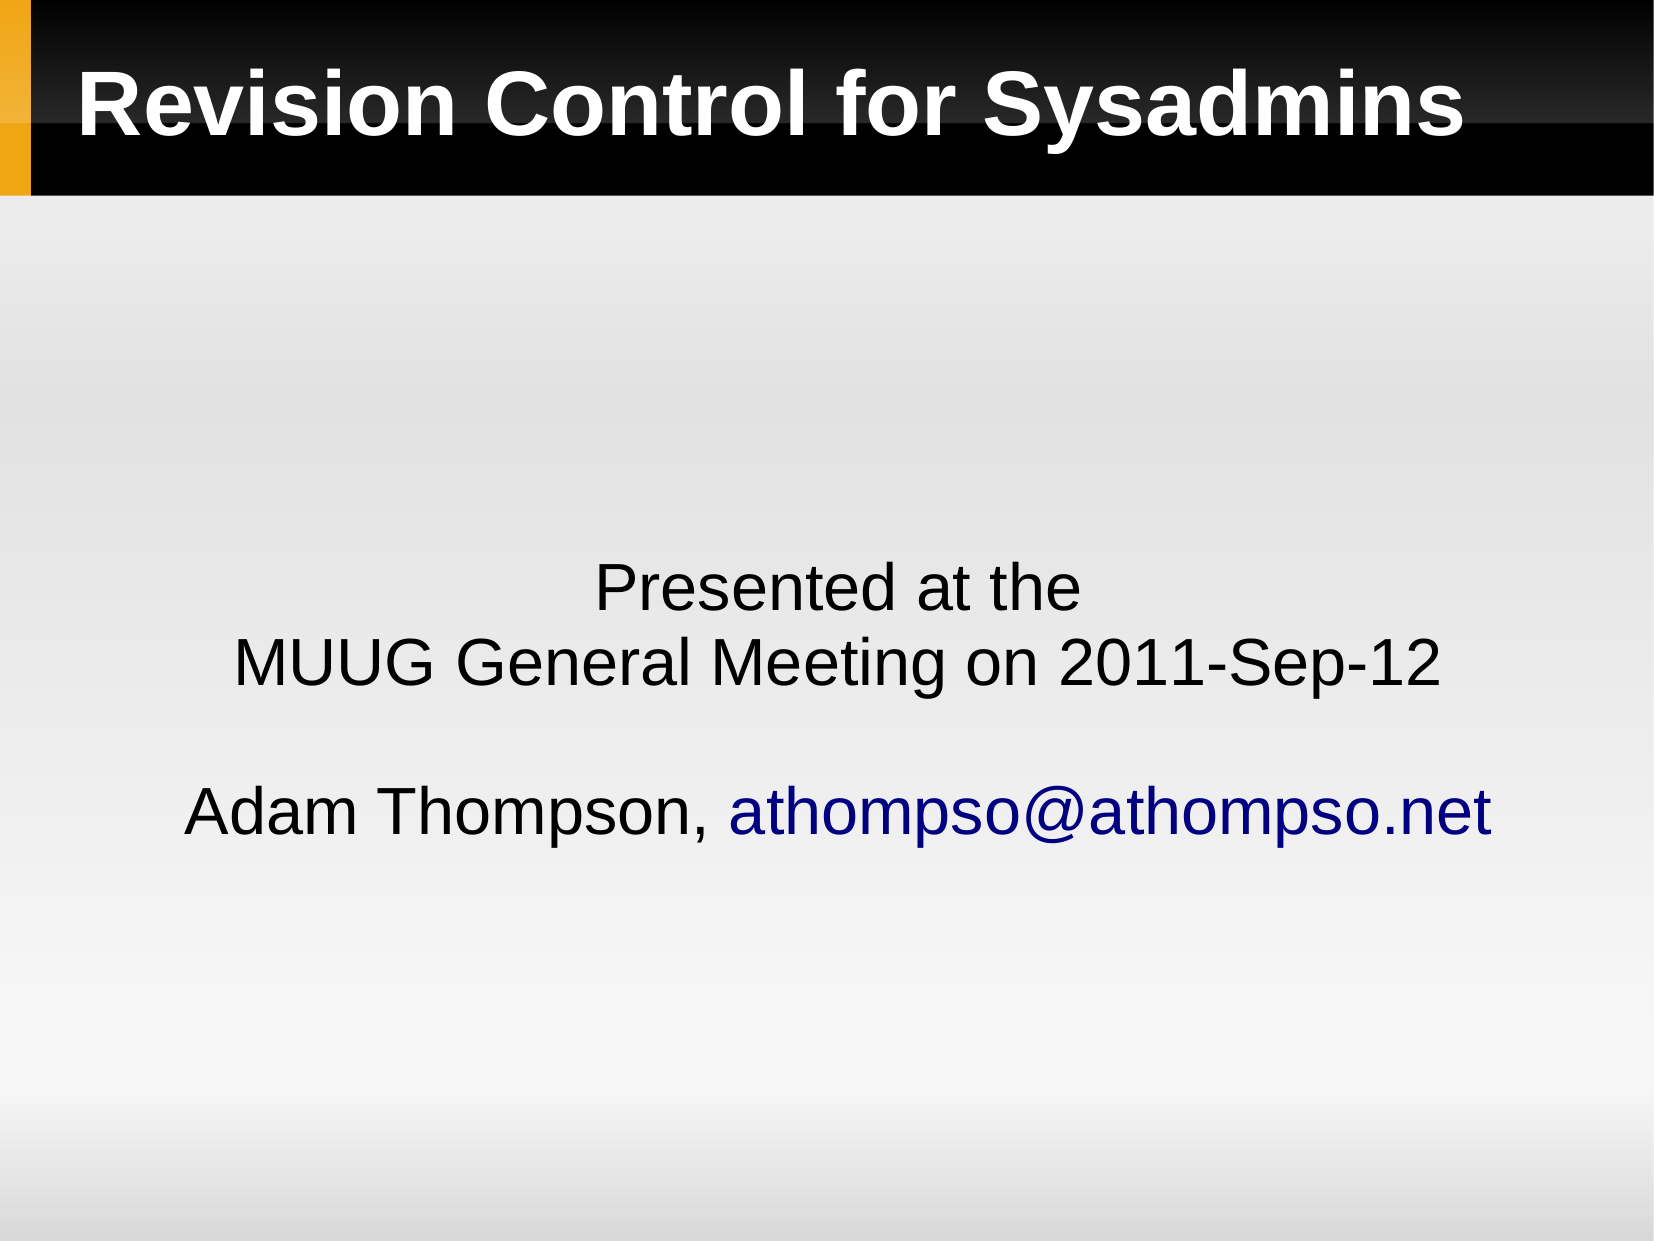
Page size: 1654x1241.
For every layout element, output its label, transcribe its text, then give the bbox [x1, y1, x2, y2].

title Revision Control for Sysadmins [76, 0, 1565, 208]
subtitle Presented at the MUUG General Meeting on 2011-Sep-12 Adam Thompson, athompso@athompso.net [82, 290, 1571, 1109]
picture [0, 0, 1654, 1241]
